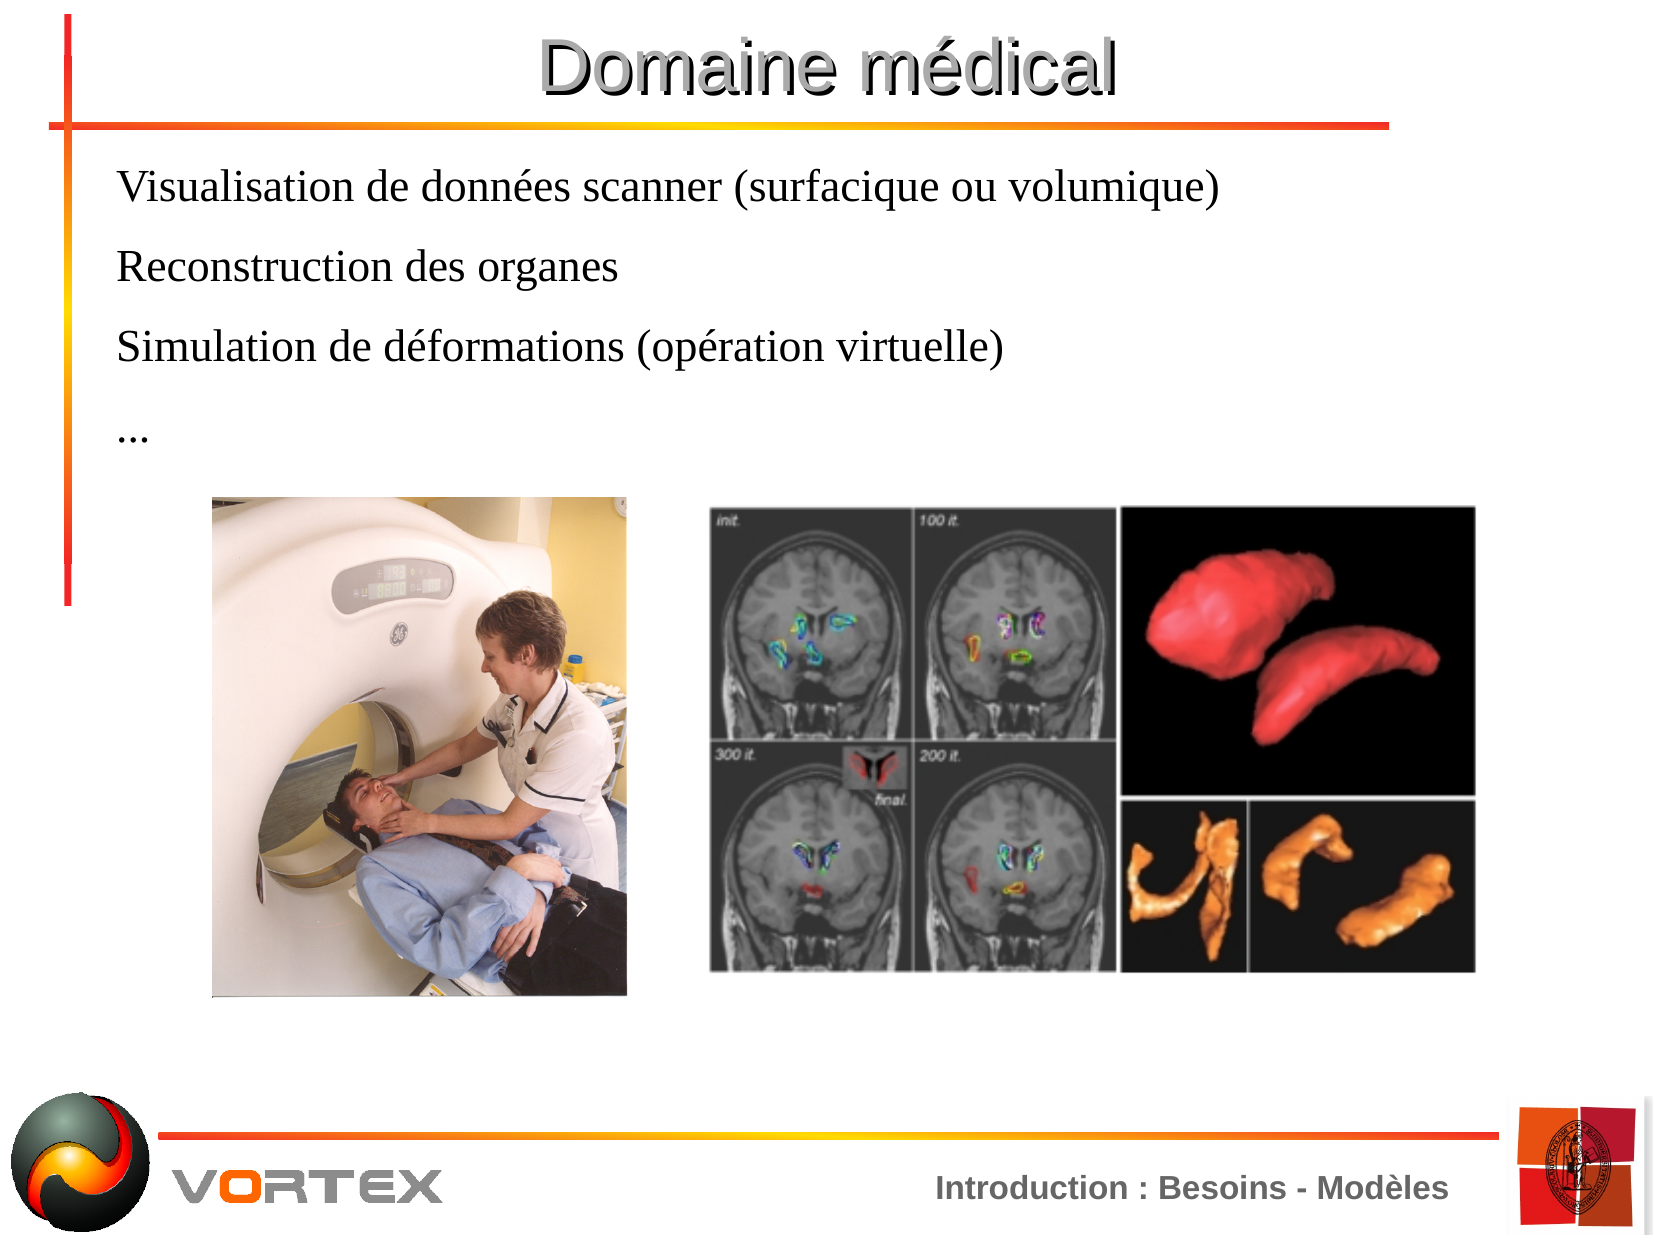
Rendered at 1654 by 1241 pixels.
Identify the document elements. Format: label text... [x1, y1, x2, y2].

picture [704, 504, 1482, 981]
picture [212, 497, 628, 998]
picture [1505, 1096, 1653, 1235]
picture [11, 1092, 443, 1232]
title Domaine médical [0, 1, 1654, 130]
list Visualisation de données scanner (surfacique ou volumique) Reconstruction des organes Simulation de déformations (opération virtuelle) ... [98, 160, 1593, 1103]
